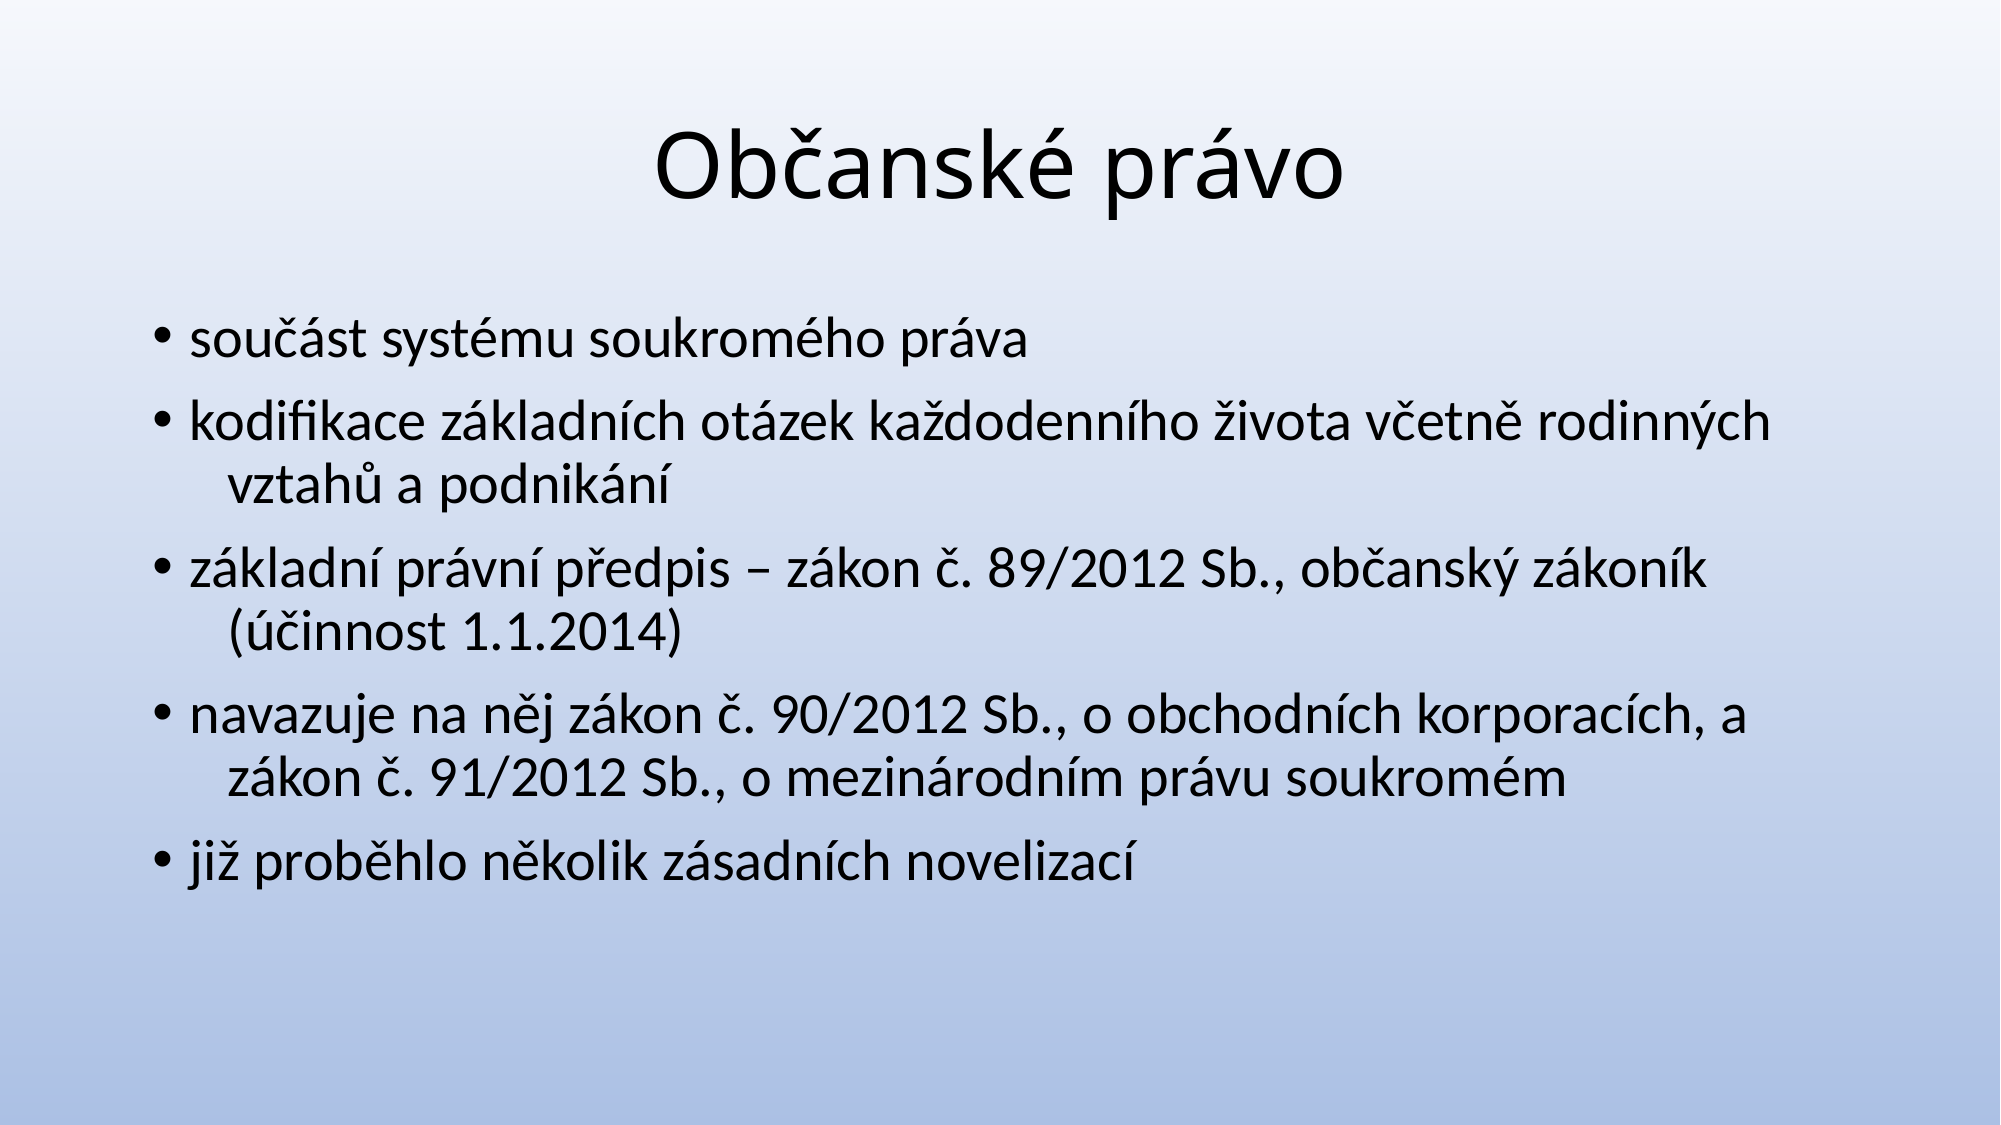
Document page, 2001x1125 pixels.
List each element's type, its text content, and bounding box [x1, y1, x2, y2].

title Občanské právo [137, 59, 1863, 278]
list součást systému soukromého práva kodifikace základních otázek každodenního života včetně rodinných vztahů a podnikání základní právní předpis – zákon č. 89/2012 Sb., občanský zákoník (účinnost 1.1.2014) navazuje na něj zákon č. 90/2012 Sb., o obchodních korporacích, a zákon č. 91/2012 Sb., o mezinárodním právu soukromém již proběhlo několik zásadních novelizací [137, 299, 1863, 1014]
